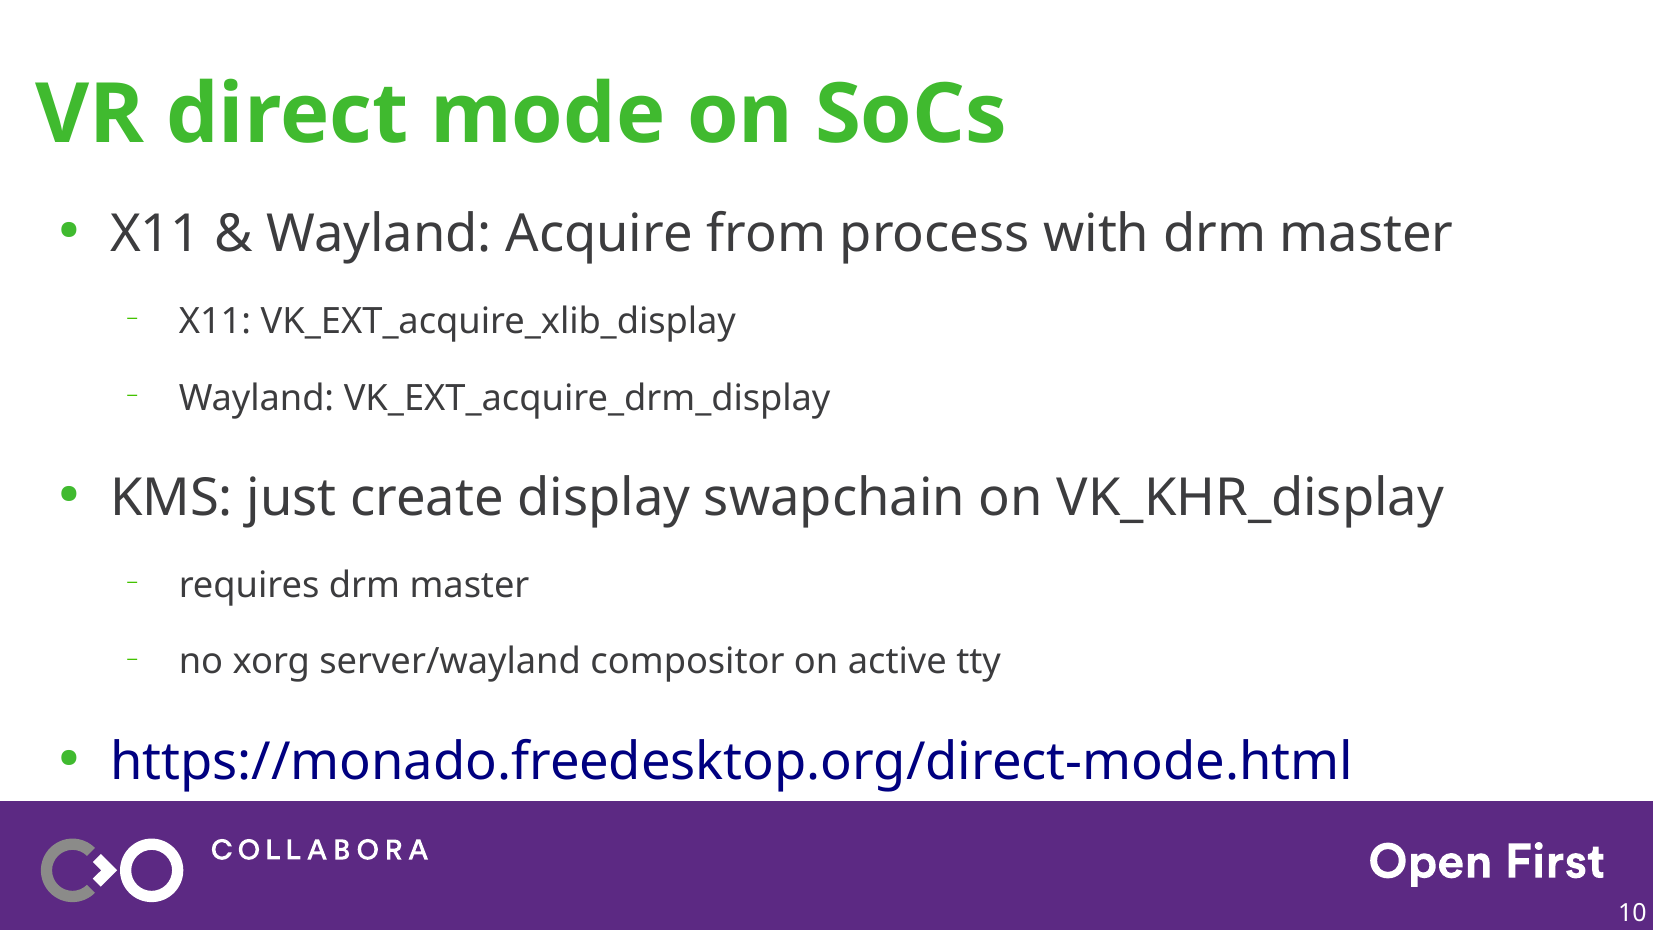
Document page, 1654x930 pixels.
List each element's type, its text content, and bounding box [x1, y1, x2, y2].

title VR direct mode on SoCs [35, 61, 1608, 159]
list X11 & Wayland: Acquire from process with drm master X11: VK_EXT_acquire_xlib_display Wayland: VK_EXT_acquire_drm_display KMS: just create display swapchain on VK_KHR_display requires drm master no xorg server/wayland compositor on active tty https://monado.freedesktop.org/direct-mode.html [41, 160, 1613, 804]
